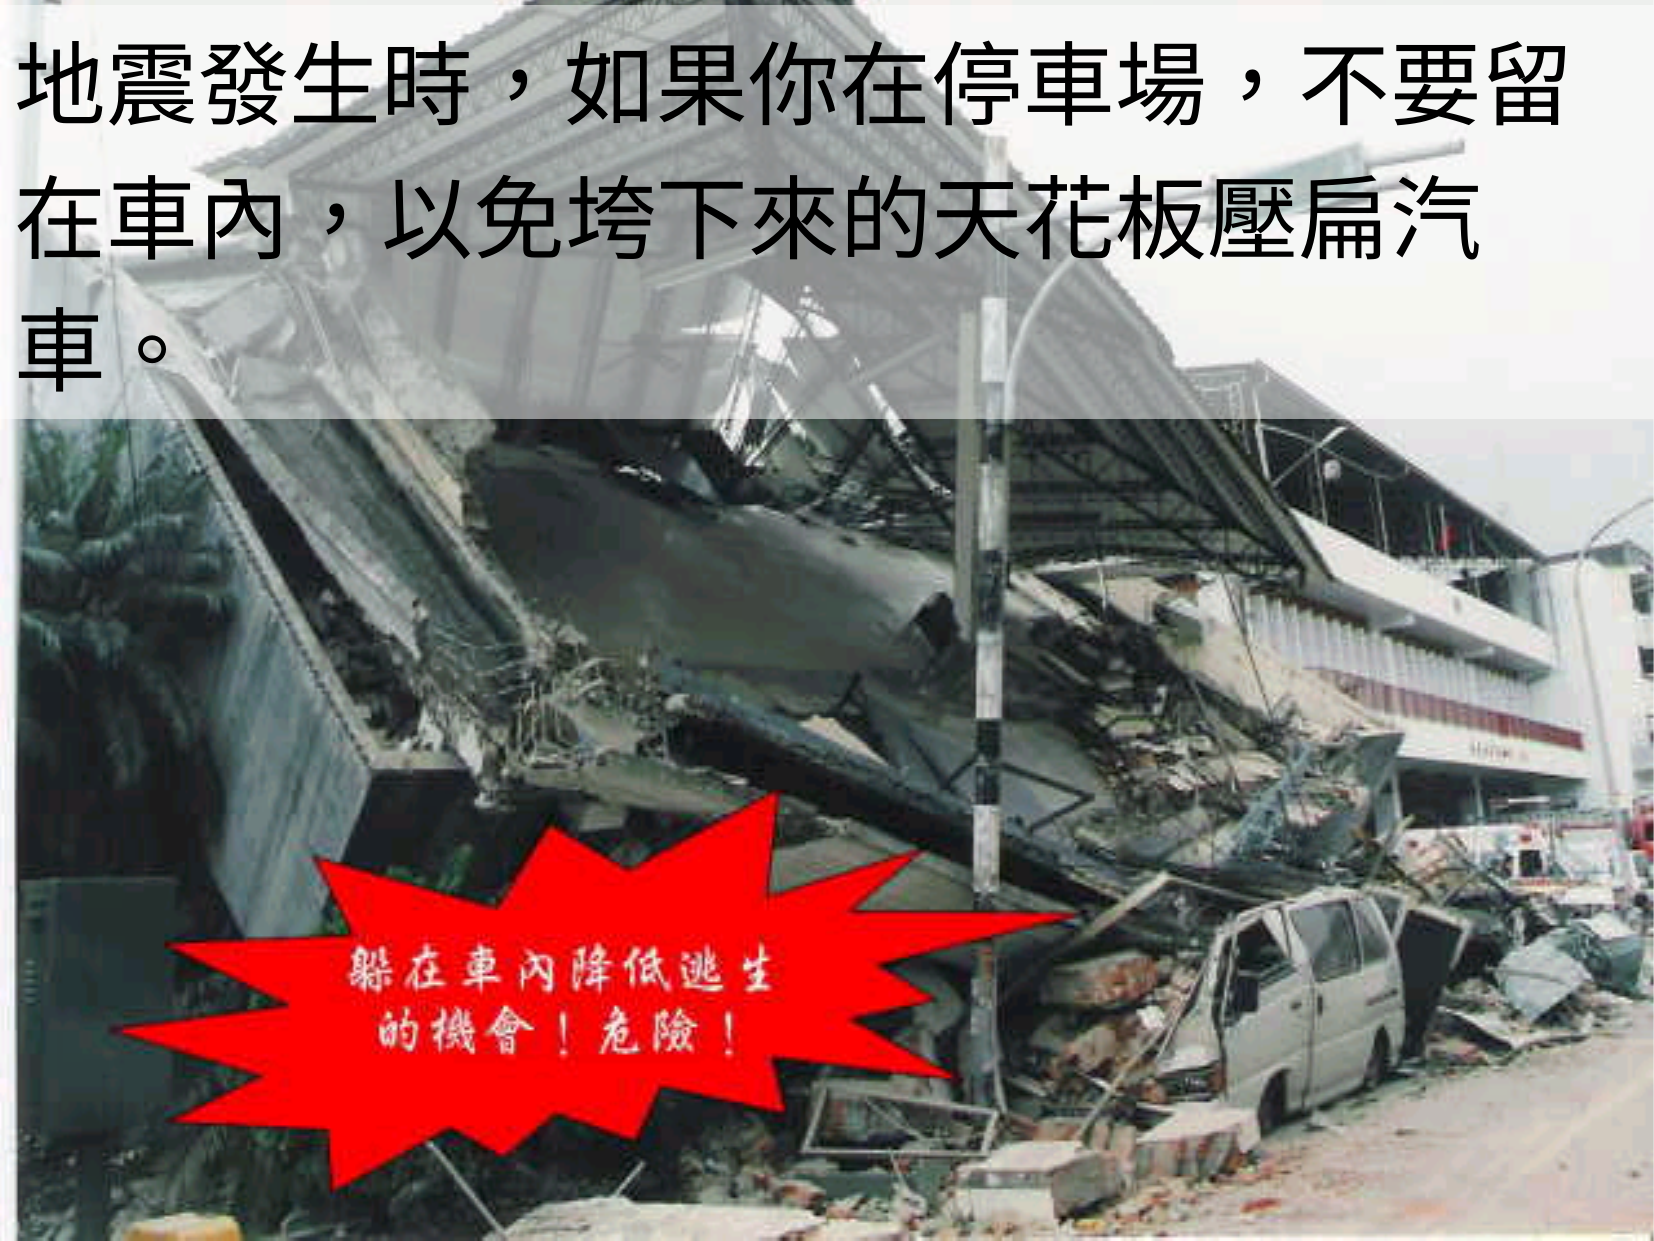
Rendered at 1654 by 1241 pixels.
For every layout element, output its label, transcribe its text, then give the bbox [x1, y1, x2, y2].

text_box 地震發生時，如果你在停車場，不要留在車內，以免垮下來的天花板壓扁汽車。 [0, 5, 1654, 296]
picture [0, 419, 1654, 1241]
picture [0, 0, 1654, 5]
